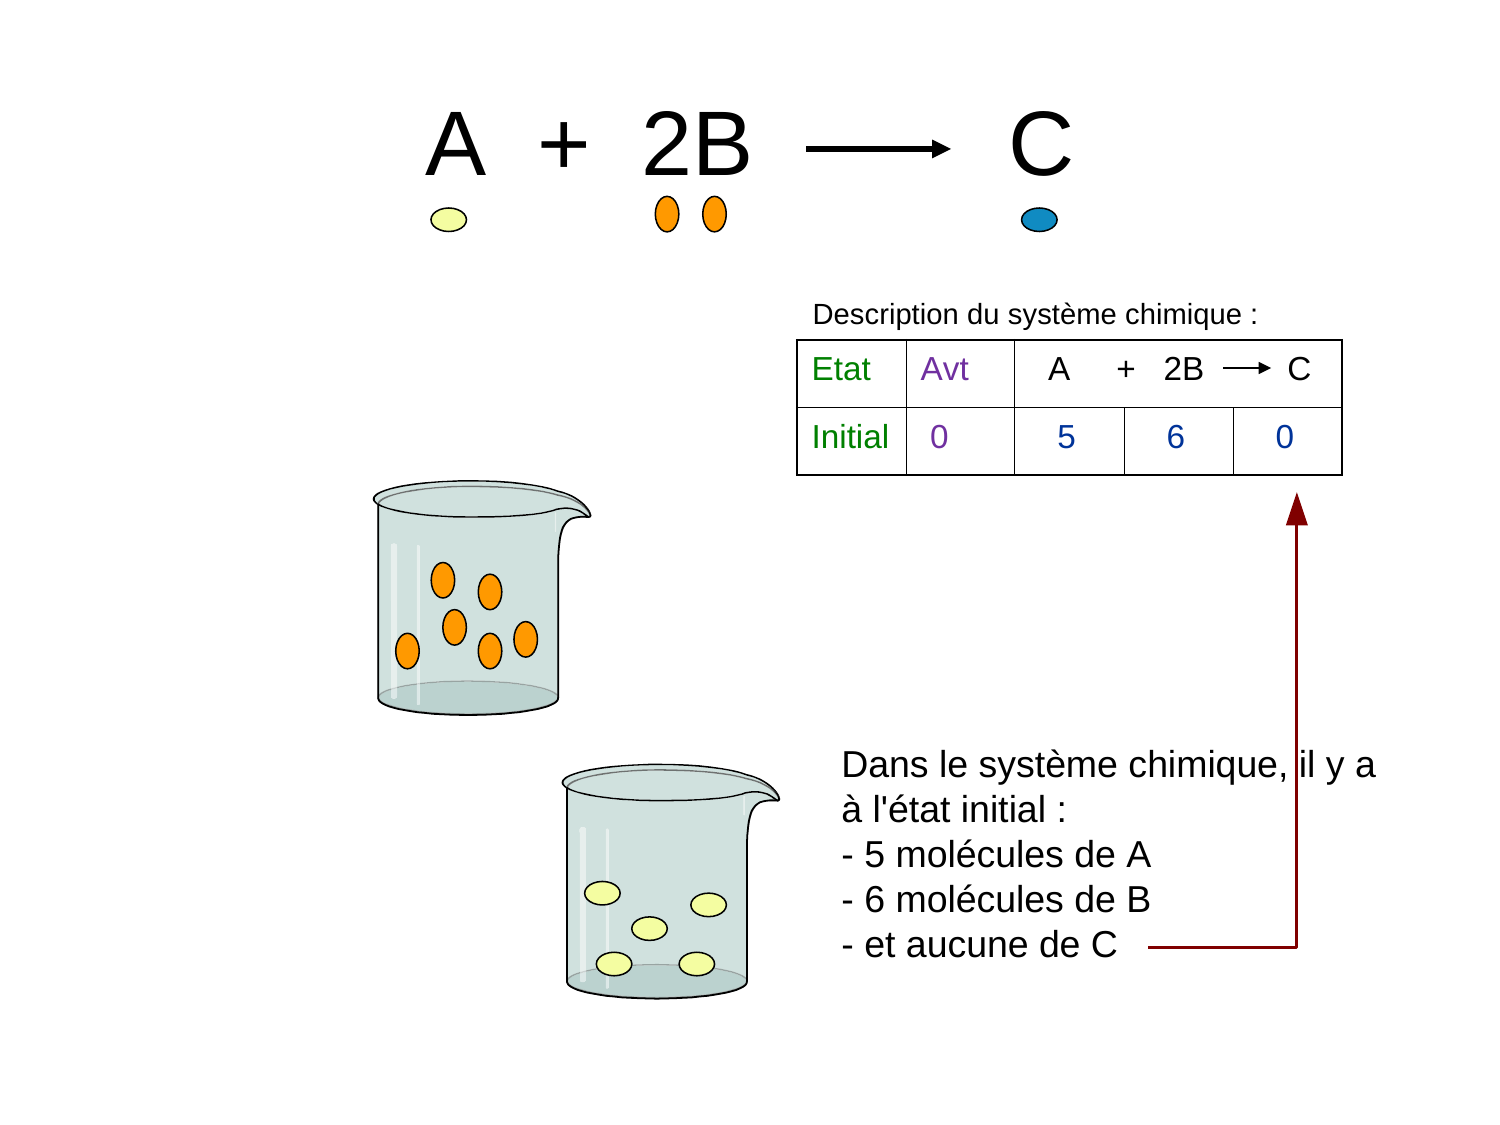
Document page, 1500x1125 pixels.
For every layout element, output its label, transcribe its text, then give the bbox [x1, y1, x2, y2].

text_box Dans le système chimique, il y a à l'état initial : - 5 molécules de A - 6 molécules de B - et aucune de C [826, 732, 1406, 1018]
text_box [1021, 207, 1058, 232]
table_header Etat [798, 341, 906, 407]
table_cell 0 [1234, 408, 1341, 474]
text_box [702, 196, 727, 232]
table_header Avt [907, 341, 1014, 407]
text_box [430, 207, 467, 232]
picture [560, 763, 781, 1000]
text_box Description du système chimique : [798, 287, 1314, 339]
table_cell 6 [1125, 408, 1233, 474]
text_box [478, 574, 502, 610]
table_cell 5 [1015, 408, 1124, 474]
text_box [584, 881, 621, 905]
text_box [442, 609, 467, 646]
text_box [596, 952, 632, 976]
text_box [655, 196, 679, 232]
text_box [431, 562, 455, 598]
table_cell 0 [907, 408, 1014, 474]
table_cell Initial [798, 408, 906, 474]
title A + 2B C [75, 45, 1426, 233]
text_box [679, 952, 715, 976]
picture [372, 479, 592, 717]
text_box [513, 621, 538, 658]
text_box [690, 893, 727, 917]
text_box [478, 633, 502, 669]
text_box [395, 633, 420, 669]
text_box [631, 916, 668, 941]
table_header A + 2B C [1015, 341, 1341, 407]
